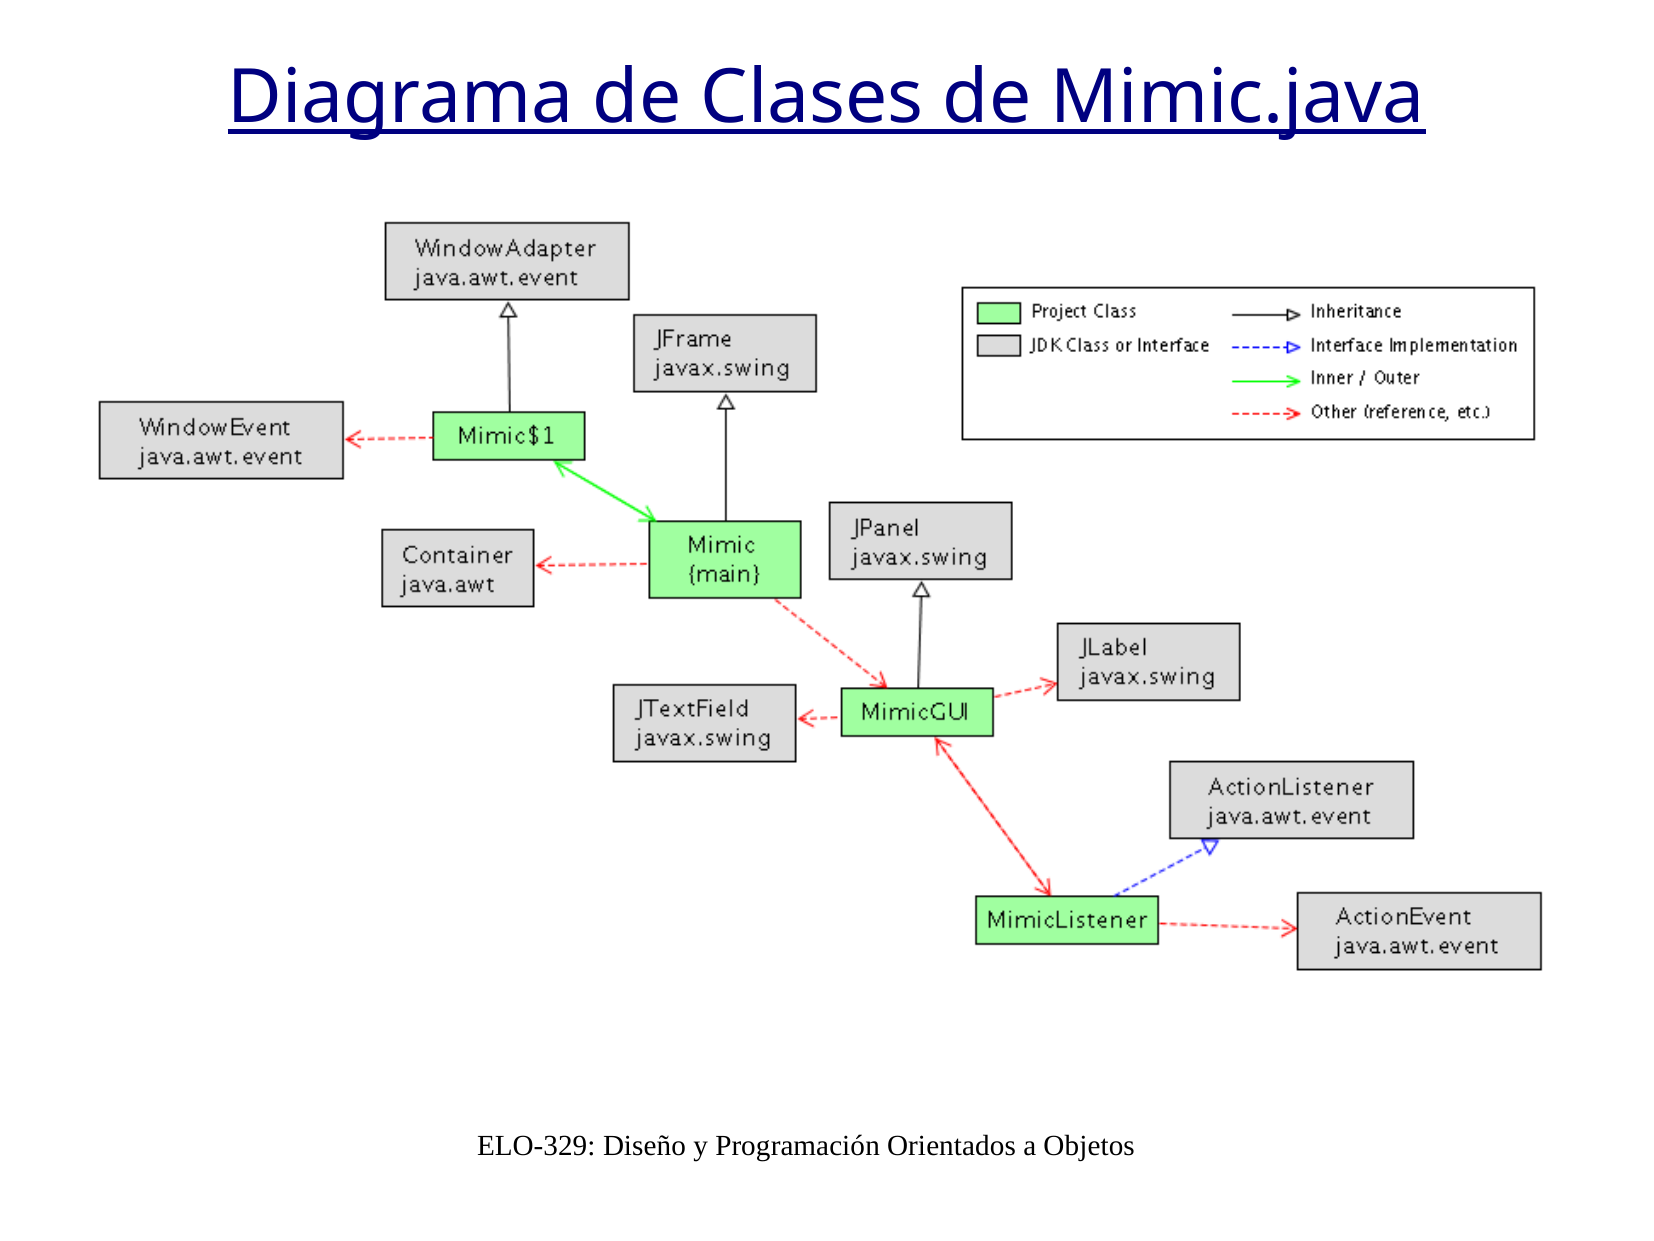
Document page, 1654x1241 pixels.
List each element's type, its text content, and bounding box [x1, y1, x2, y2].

title Diagrama de Clases de Mimic.java [82, 43, 1571, 145]
picture [89, 219, 1549, 981]
